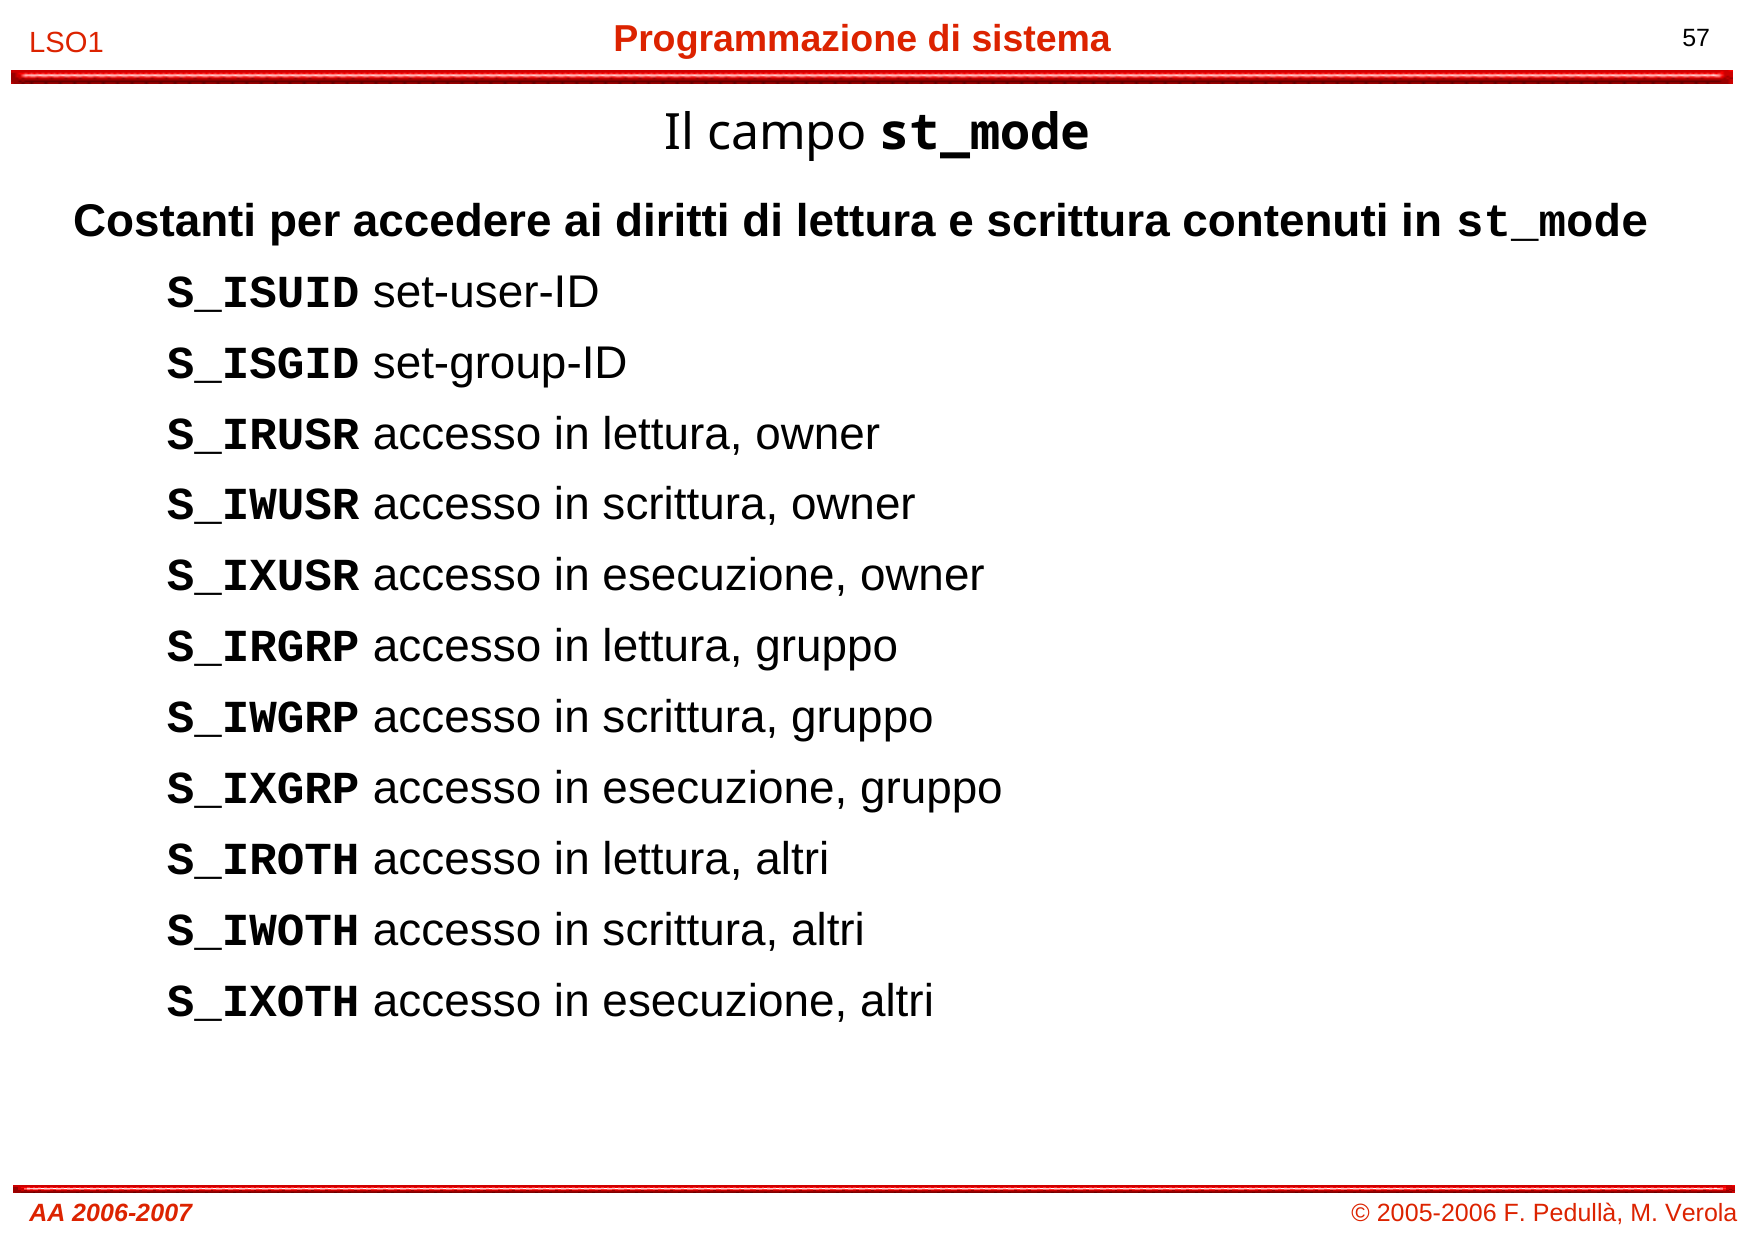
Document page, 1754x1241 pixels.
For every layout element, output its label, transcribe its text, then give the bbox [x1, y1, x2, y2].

list Costanti per accedere ai diritti di lettura e scrittura contenuti in st_mode S_ISUID set-user-ID S_ISGID set-group-ID S_IRUSR accesso in lettura, owner S_IWUSR accesso in scrittura, owner S_IXUSR accesso in esecuzione, owner S_IRGRP accesso in lettura, gruppo S_IWGRP accesso in scrittura, gruppo S_IXGRP accesso in esecuzione, gruppo S_IROTH accesso in lettura, altri S_IWOTH accesso in scrittura, altri S_IXOTH accesso in esecuzione, altri [58, 183, 1696, 1151]
picture [11, 70, 1733, 84]
title Il campo st_mode [436, 84, 1319, 180]
picture [13, 1185, 1735, 1193]
